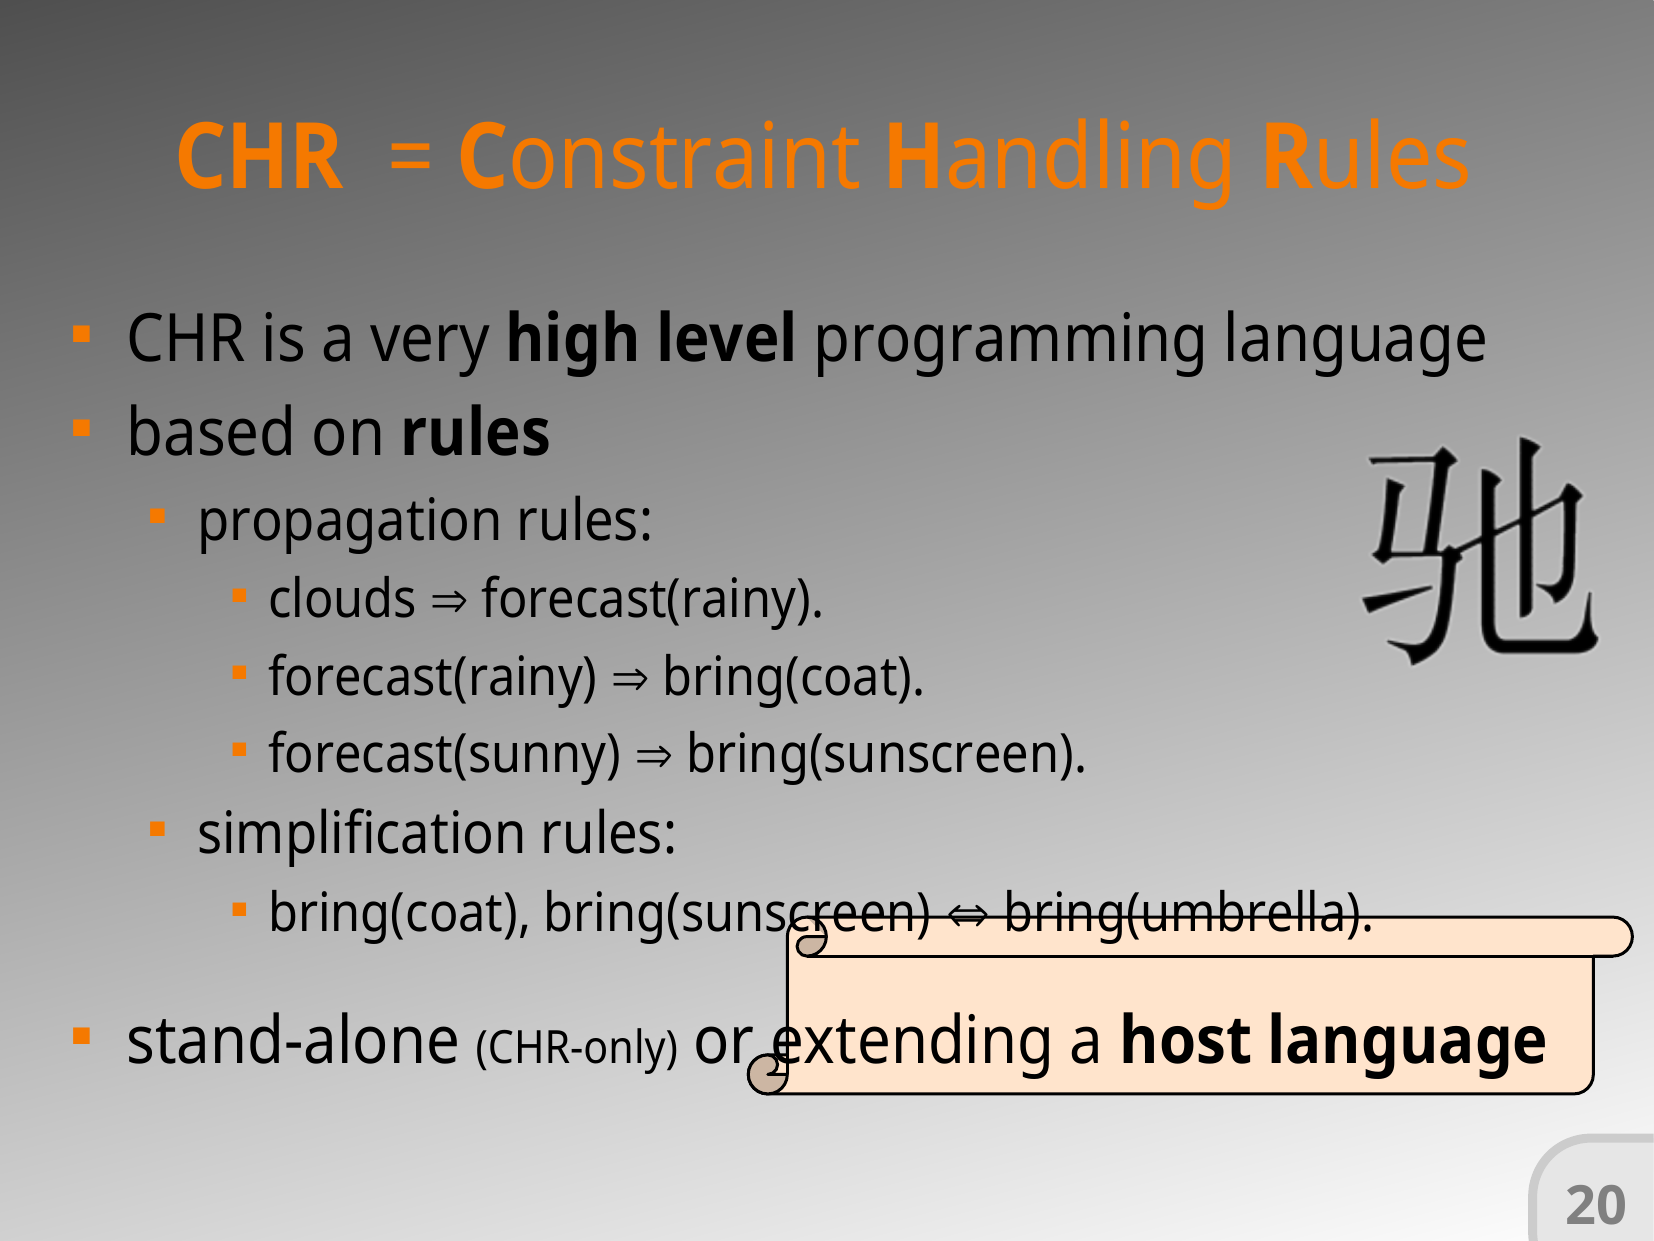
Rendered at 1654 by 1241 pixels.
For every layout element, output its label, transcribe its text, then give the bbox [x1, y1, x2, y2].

list CHR is a very high level programming language based on rules propagation rules: clouds  forecast(rainy). forecast(rainy)  bring(coat). forecast(sunny)  bring(sunscreen). simplification rules: bring(coat), bring(sunscreen)  bring(umbrella). stand-alone (CHR-only) or extending a host language [55, 290, 1612, 1109]
text_box [1612, 917, 1633, 957]
title CHR = Constraint Handling Rules [18, 49, 1629, 257]
picture [1348, 419, 1616, 687]
